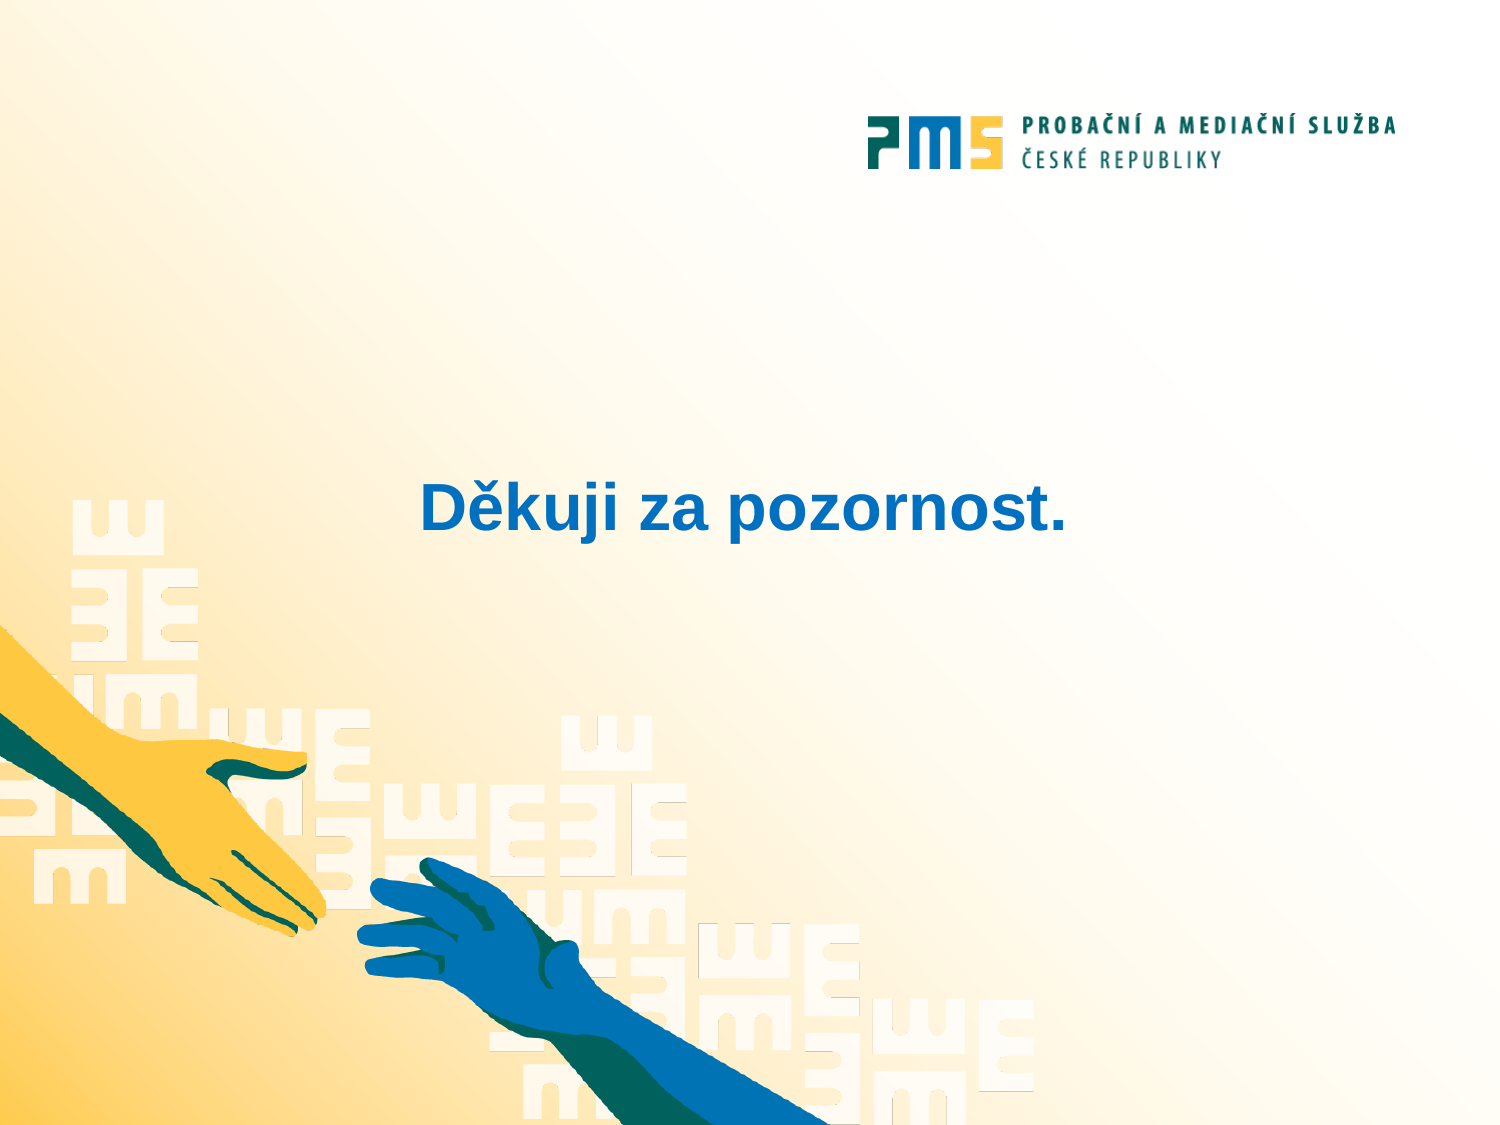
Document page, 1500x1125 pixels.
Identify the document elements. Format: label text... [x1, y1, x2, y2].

subtitle Děkuji za pozornost. [265, 456, 1223, 587]
picture [0, 0, 1500, 1125]
